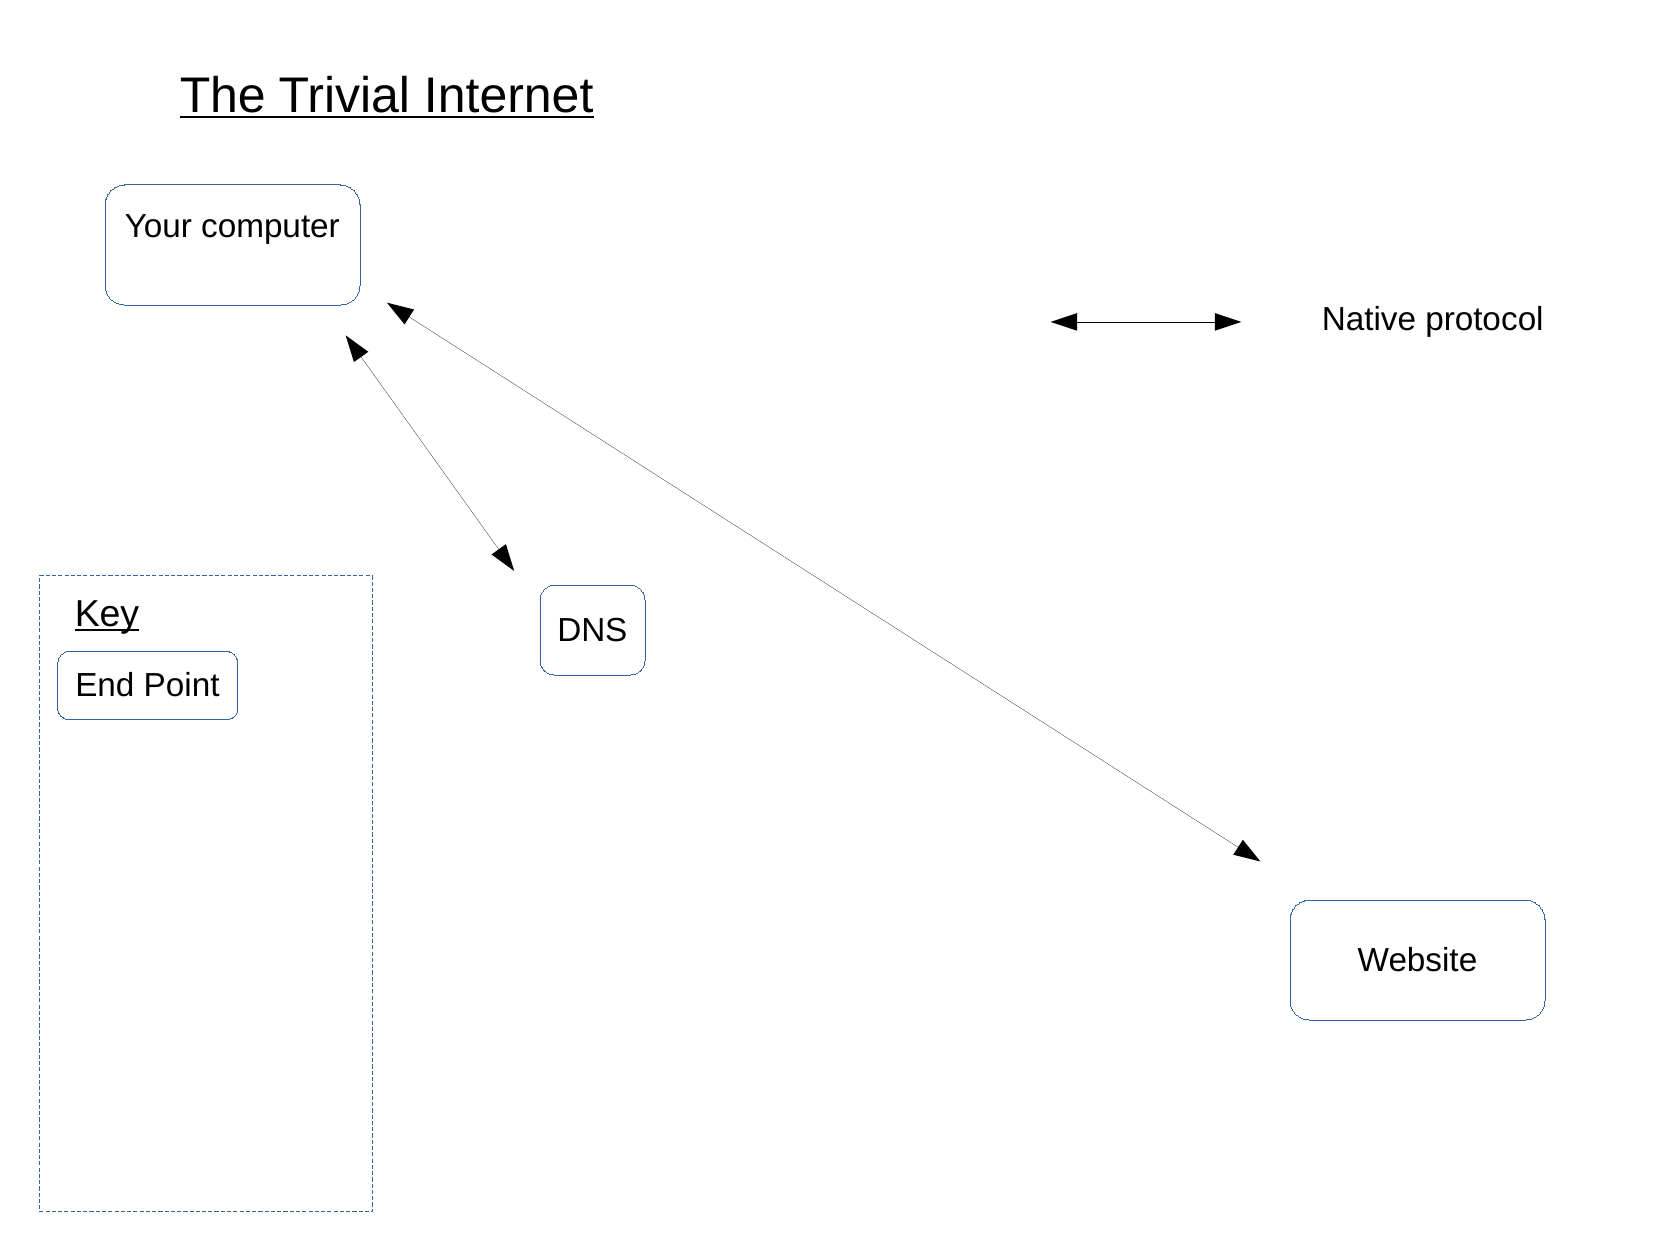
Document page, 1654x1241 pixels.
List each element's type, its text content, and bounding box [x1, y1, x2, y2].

text_box Website [1290, 900, 1546, 1021]
text_box Native protocol [1307, 293, 1560, 346]
text_box The Trivial Internet [165, 60, 609, 131]
text_box [39, 575, 373, 1212]
text_box End Point [57, 651, 238, 720]
text_box Your computer [105, 184, 361, 306]
text_box Key [60, 585, 166, 642]
text_box DNS [540, 585, 646, 676]
